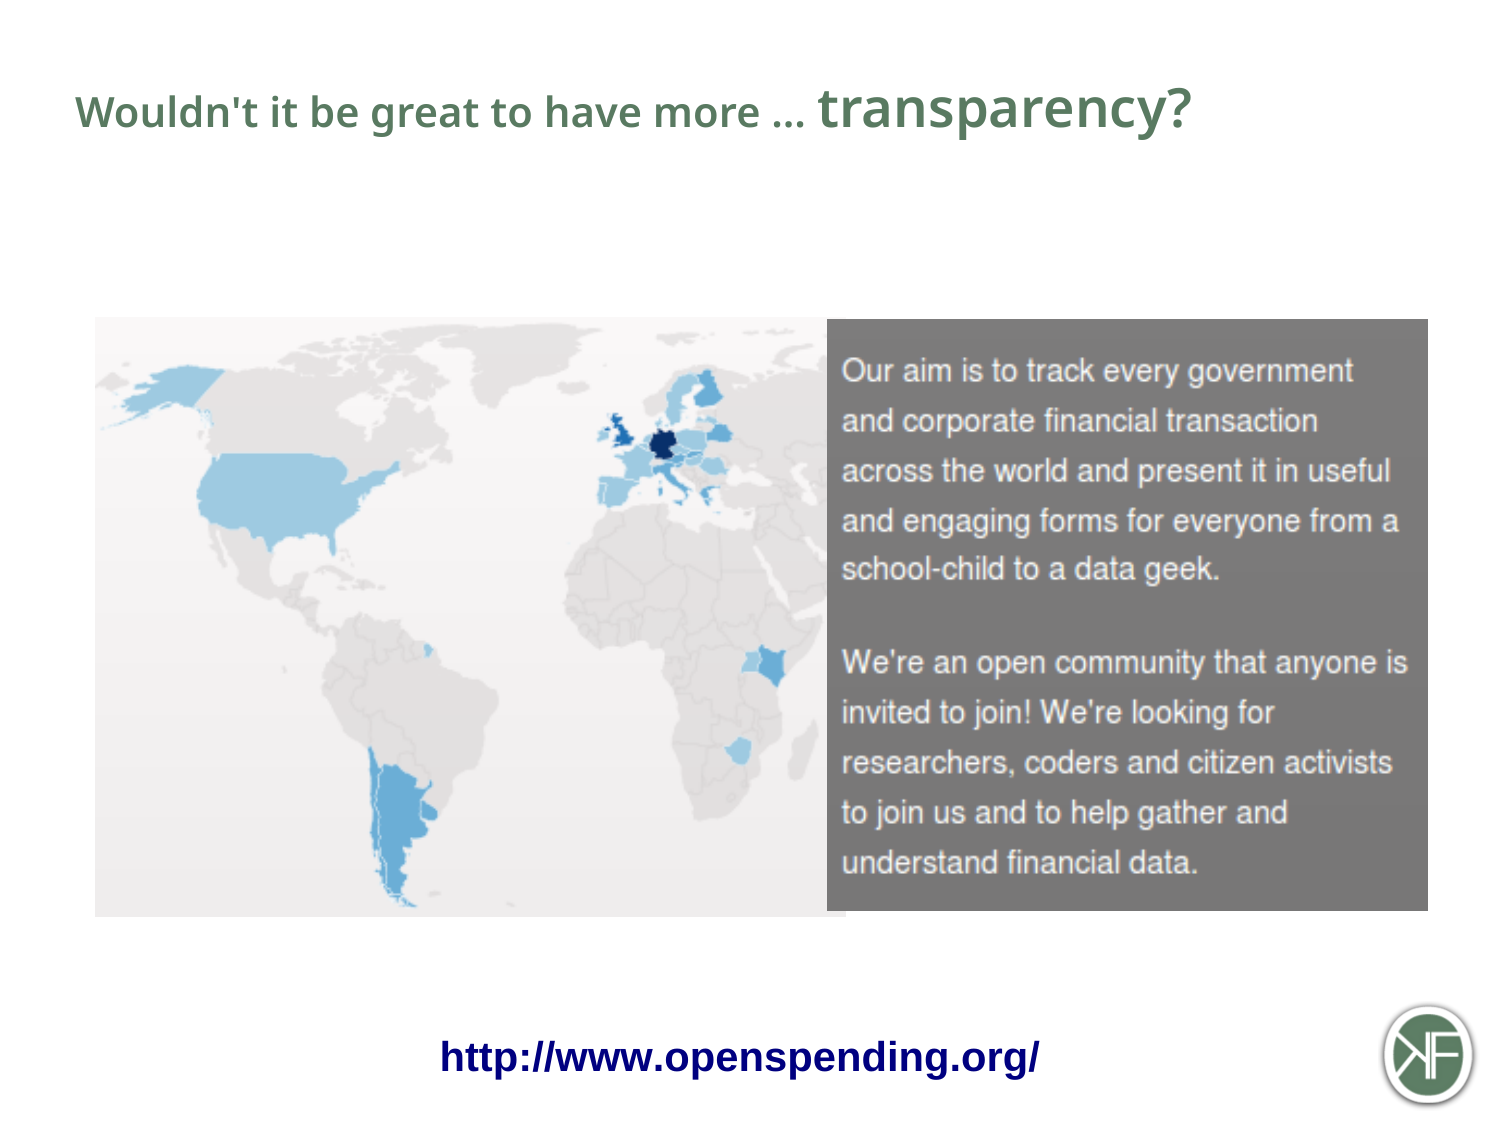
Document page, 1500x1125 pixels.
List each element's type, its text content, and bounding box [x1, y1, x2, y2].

title Wouldn't it be great to have more … transparency? [75, 44, 1425, 168]
picture [1378, 1000, 1480, 1111]
text_box http://www.openspending.org/ [439, 1029, 1061, 1083]
picture [95, 317, 1428, 917]
